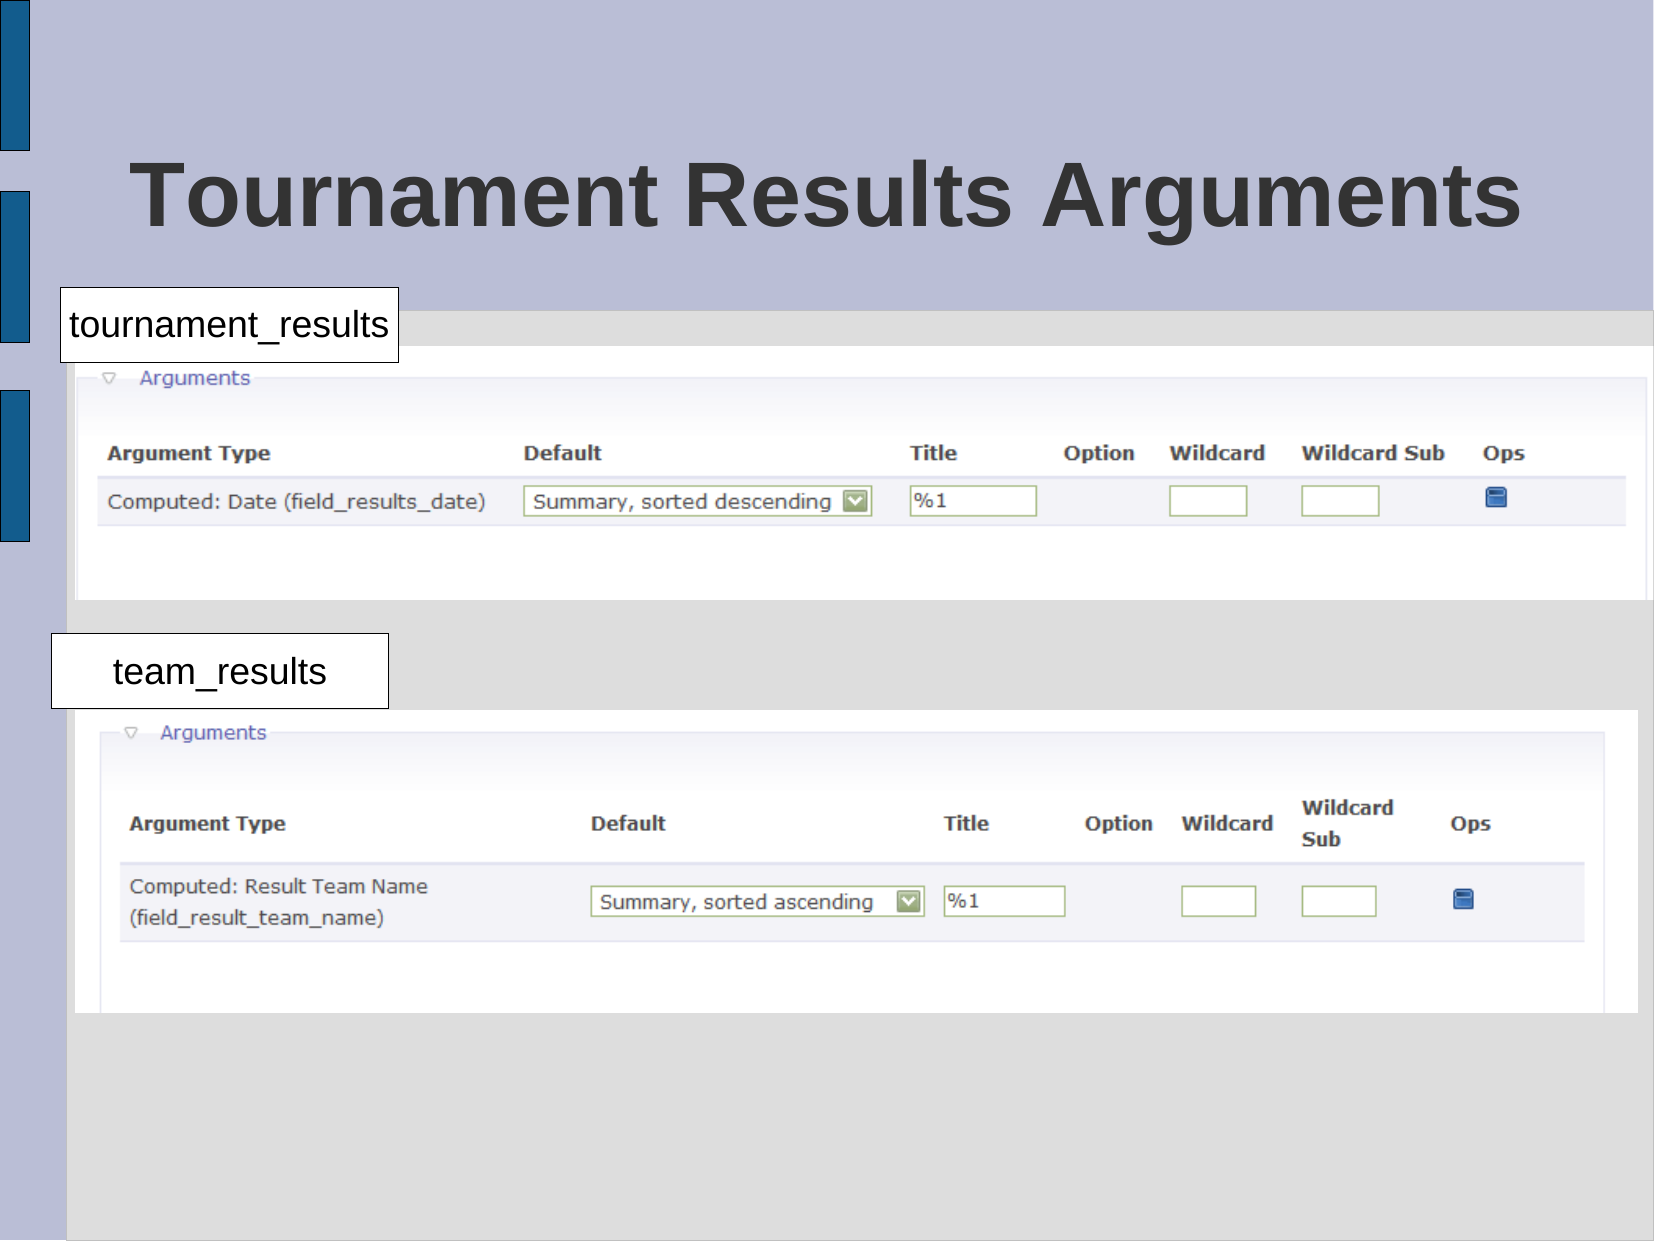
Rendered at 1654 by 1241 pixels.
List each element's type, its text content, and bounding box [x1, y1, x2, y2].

picture [75, 710, 1638, 1013]
title Tournament Results Arguments [121, 91, 1534, 299]
text_box tournament_results [60, 287, 399, 363]
picture [75, 346, 1654, 601]
text_box team_results [51, 633, 389, 709]
